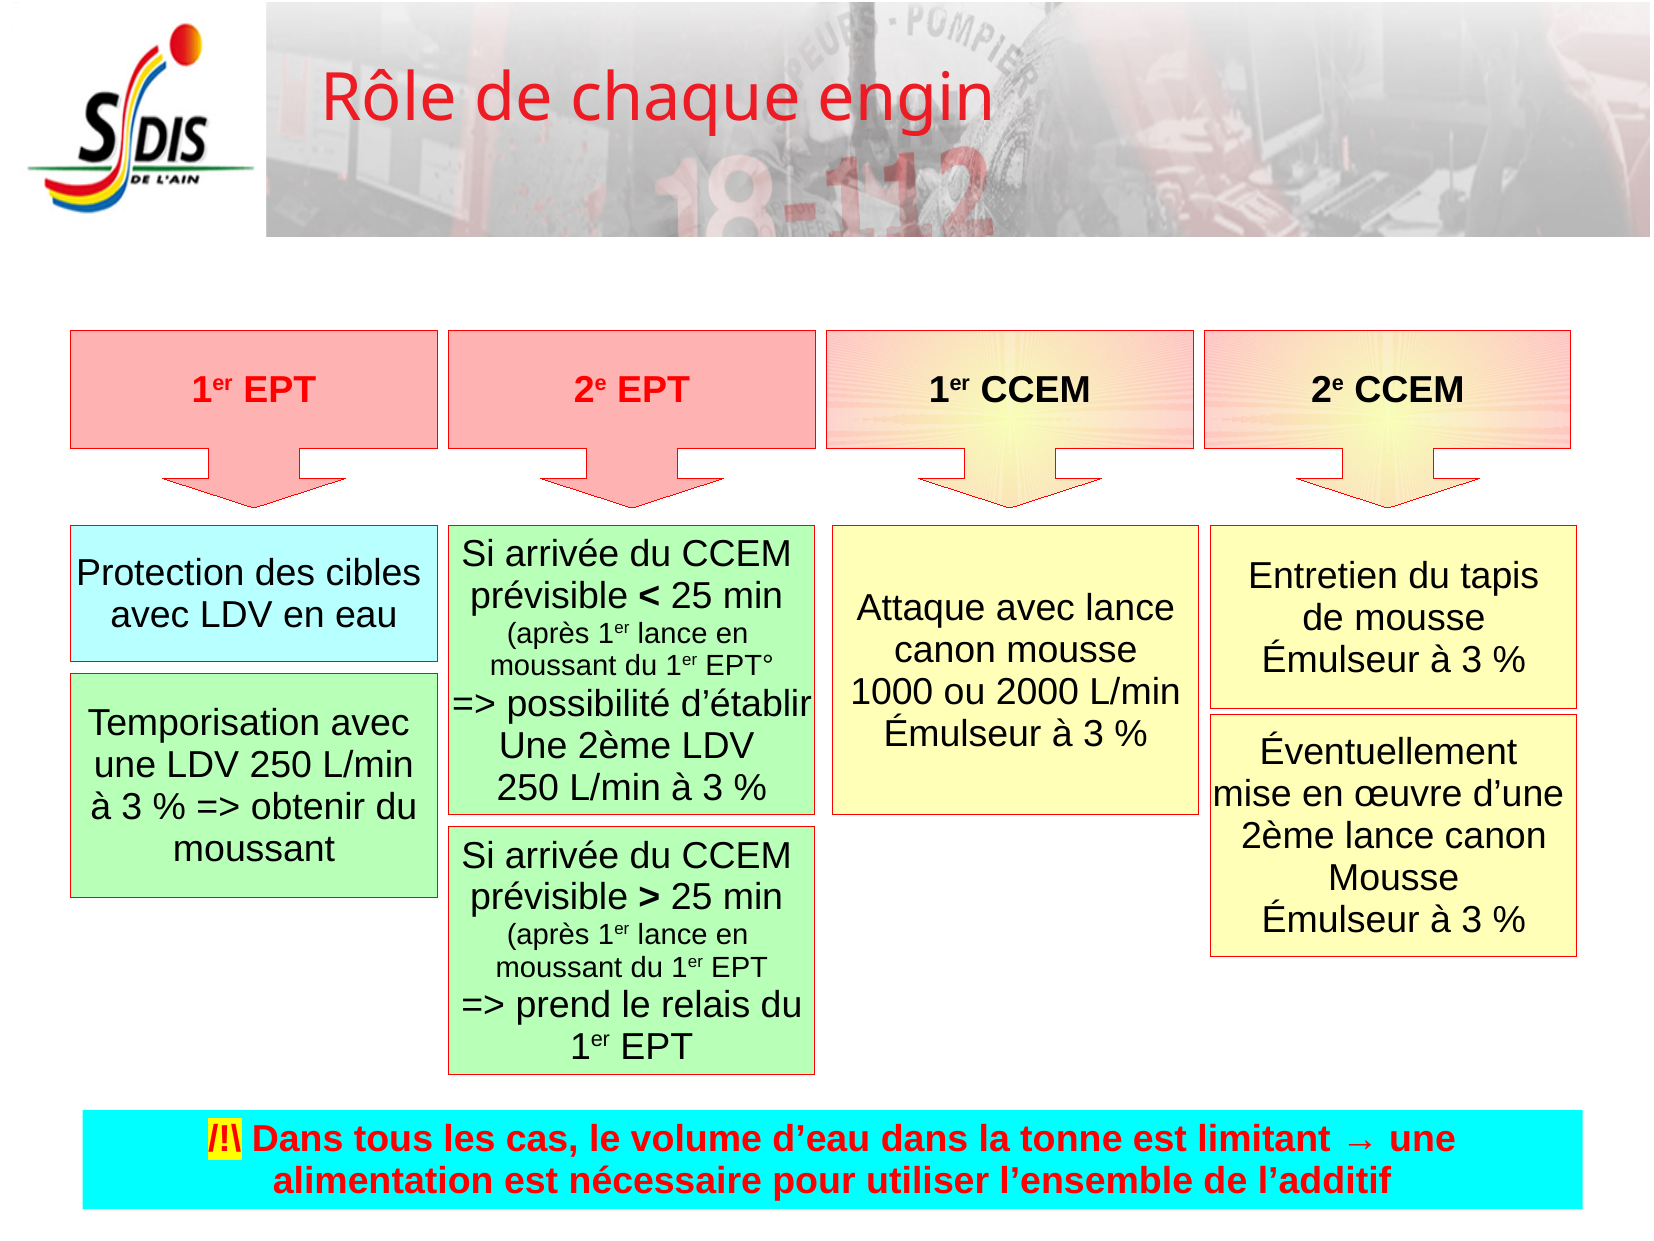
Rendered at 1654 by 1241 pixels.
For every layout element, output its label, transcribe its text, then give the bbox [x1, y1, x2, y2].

text_box Protection des cibles avec LDV en eau [70, 525, 438, 662]
text_box 2e EPT [448, 330, 816, 508]
text_box 1er CCEM [826, 330, 1194, 508]
text_box 1er EPT [70, 330, 438, 508]
text_box /!\ Dans tous les cas, le volume d’eau dans la tonne est limitant → une alimentation est nécessaire pour utiliser l’ensemble de l’additif [82, 1110, 1583, 1210]
text_box Si arrivée du CCEM prévisible > 25 min (après 1er lance en moussant du 1er EPT => prend le relais du 1er EPT [448, 826, 815, 1075]
text_box Temporisation avec une LDV 250 L/min à 3 % => obtenir du moussant [70, 673, 438, 898]
text_box Entretien du tapis de mousse Émulseur à 3 % [1210, 525, 1577, 709]
text_box Si arrivée du CCEM prévisible < 25 min (après 1er lance en moussant du 1er EPT° => possibilité d’établir Une 2ème LDV 250 L/min à 3 % [448, 525, 815, 815]
picture [11, 2, 1650, 237]
text_box Attaque avec lance canon mousse 1000 ou 2000 L/min Émulseur à 3 % [832, 525, 1199, 815]
text_box Rôle de chaque engin [305, 41, 1475, 218]
text_box 2e CCEM [1204, 330, 1571, 508]
text_box Éventuellement mise en œuvre d’une 2ème lance canon Mousse Émulseur à 3 % [1210, 714, 1577, 957]
